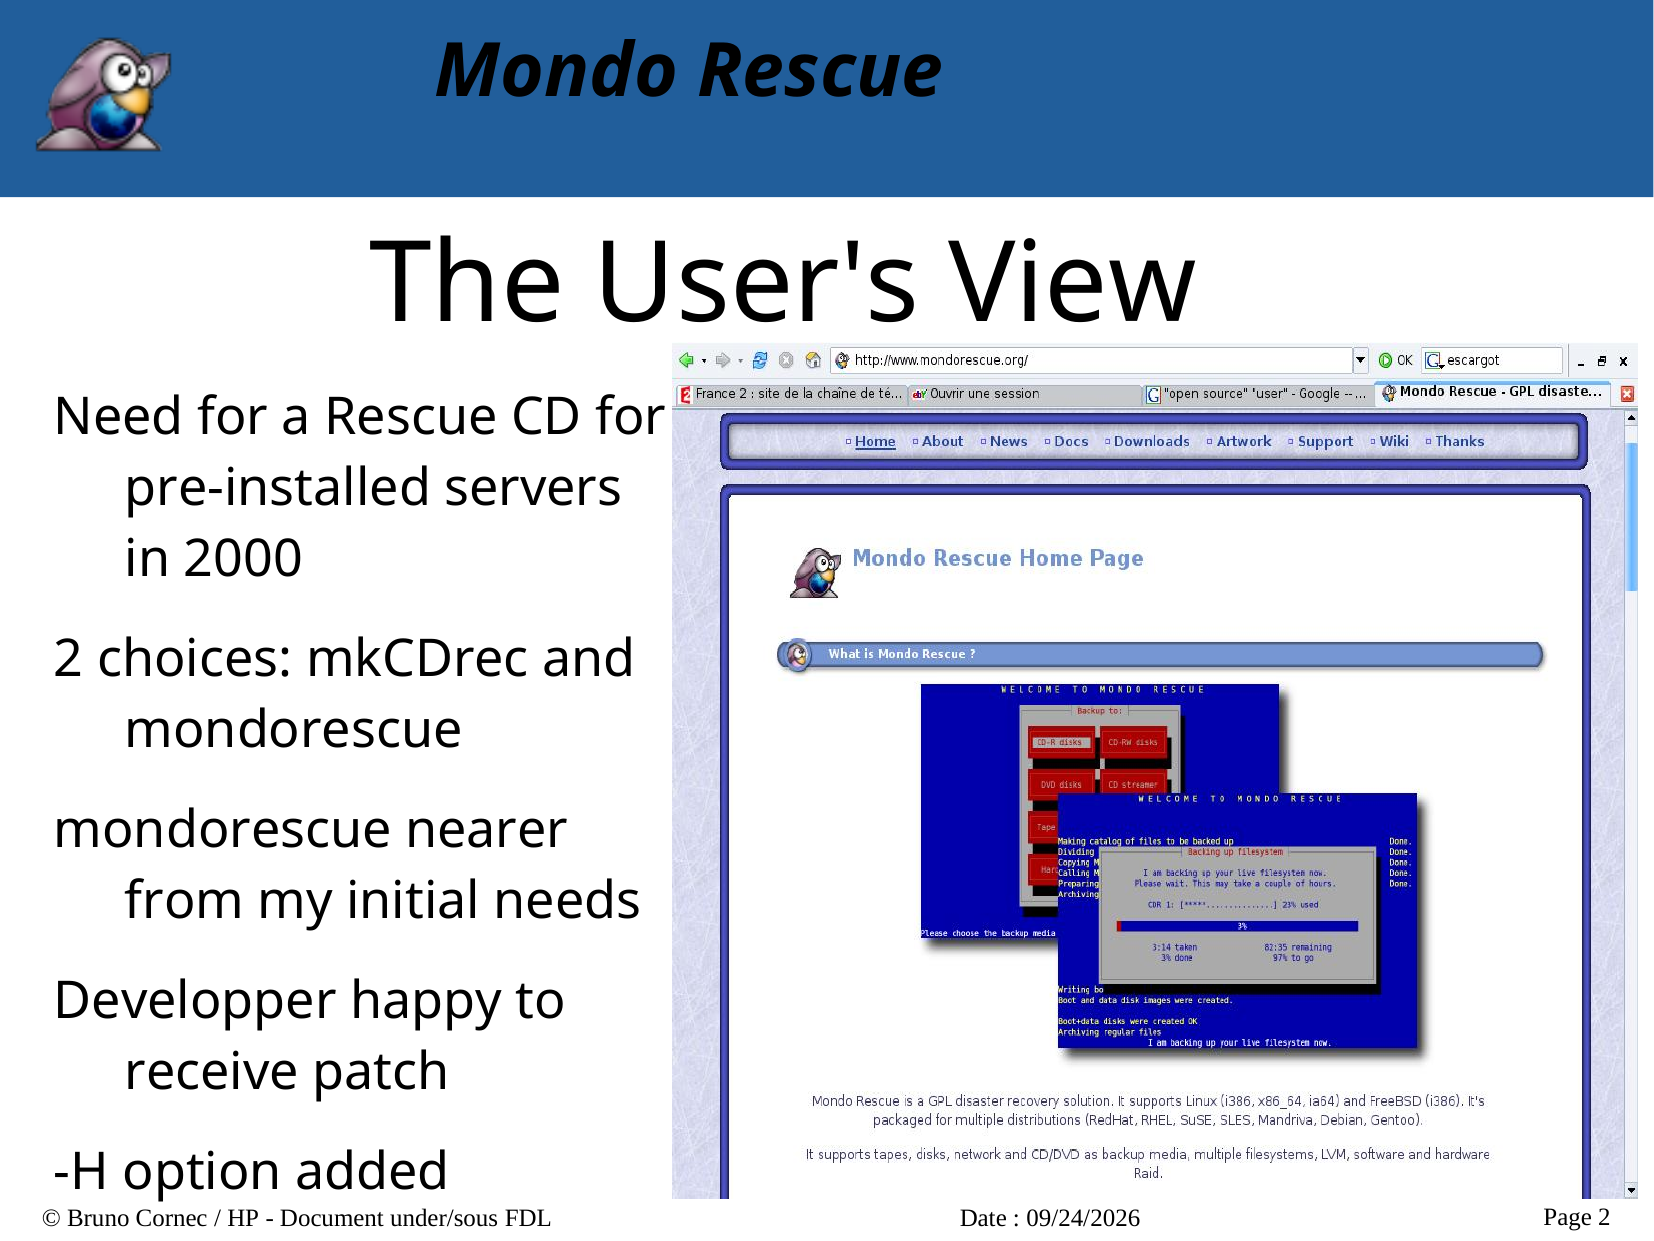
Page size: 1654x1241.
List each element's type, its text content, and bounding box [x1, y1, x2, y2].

list Need for a Rescue CD for pre-installed servers in 2000 2 choices: mkCDrec and mondorescue mondorescue nearer from my initial needs Developper happy to receive patch -H option added [42, 379, 672, 1163]
picture [672, 342, 1638, 1199]
picture [0, 0, 211, 199]
text_box The User's View [369, 201, 1248, 342]
